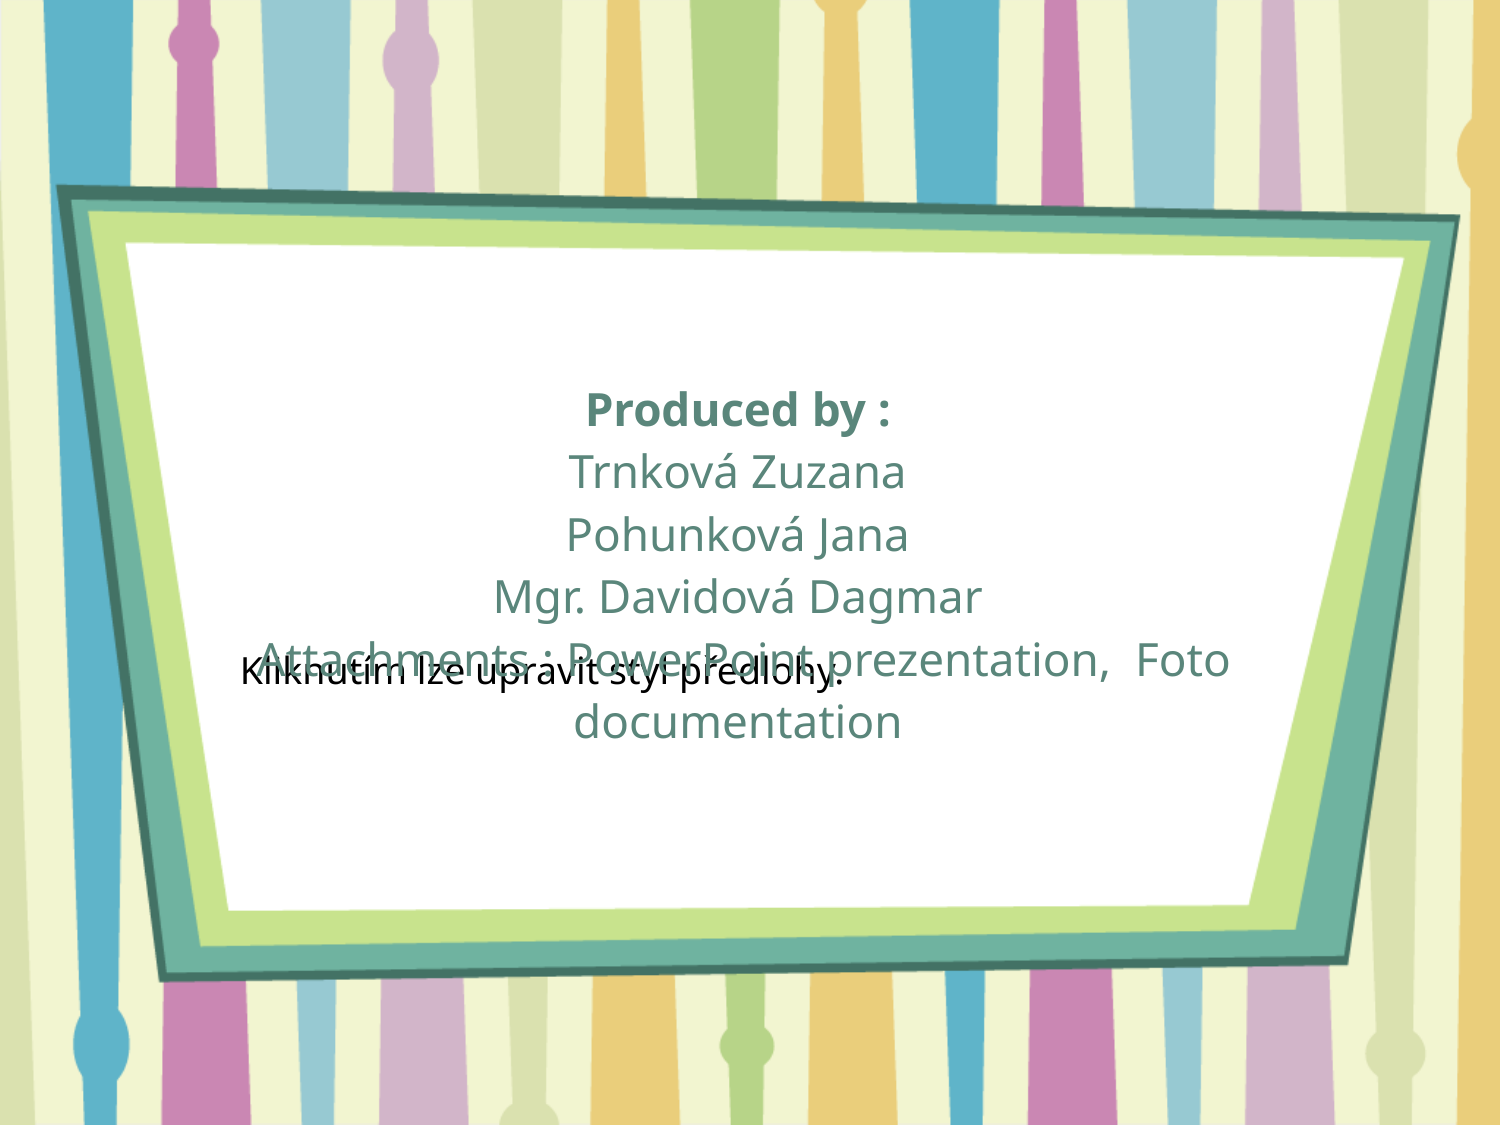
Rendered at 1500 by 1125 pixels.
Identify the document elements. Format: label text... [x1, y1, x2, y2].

title Produced by : Trnková Zuzana Pohunková Jana Mgr. Davidová Dagmar Attachments : PowerPoint prezentation, Foto documentation [100, 444, 1376, 686]
picture [0, 0, 1500, 1125]
